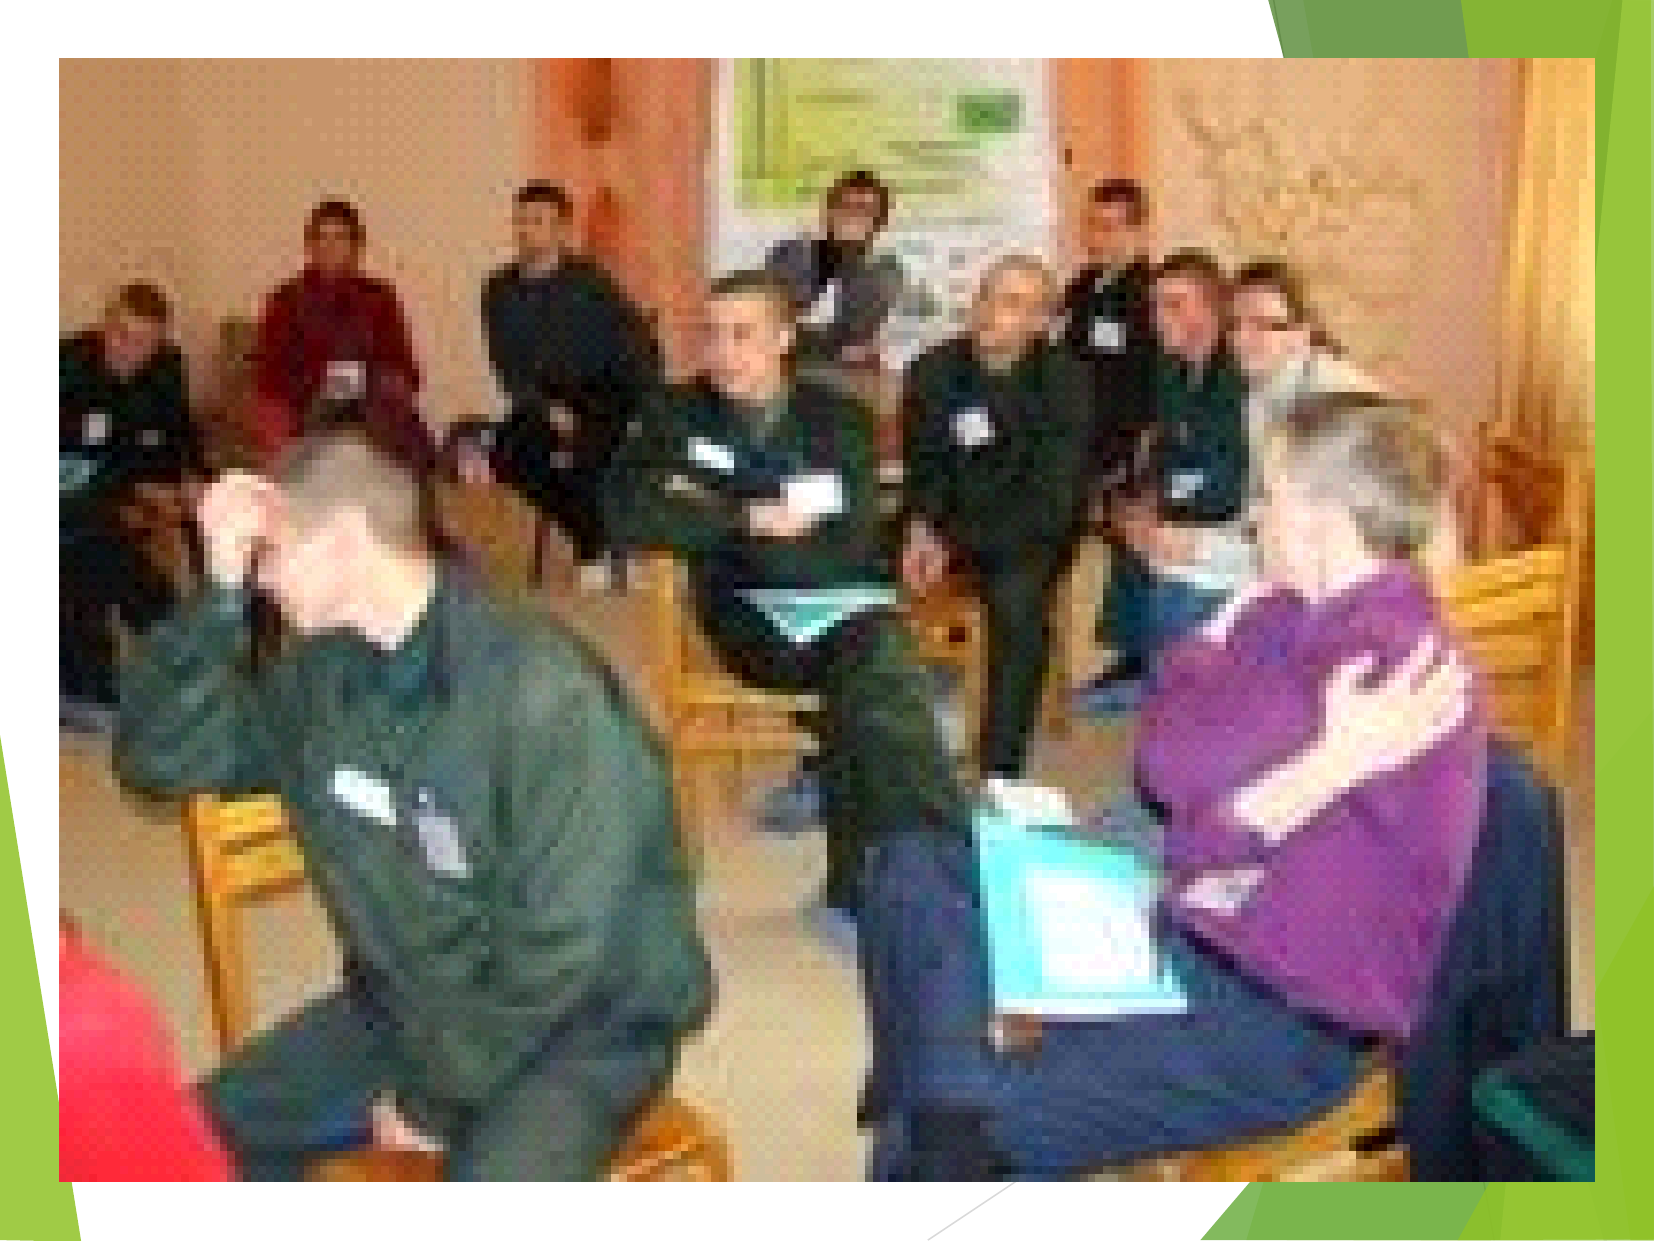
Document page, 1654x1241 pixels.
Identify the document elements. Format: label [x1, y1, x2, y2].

picture [59, 59, 1595, 1182]
